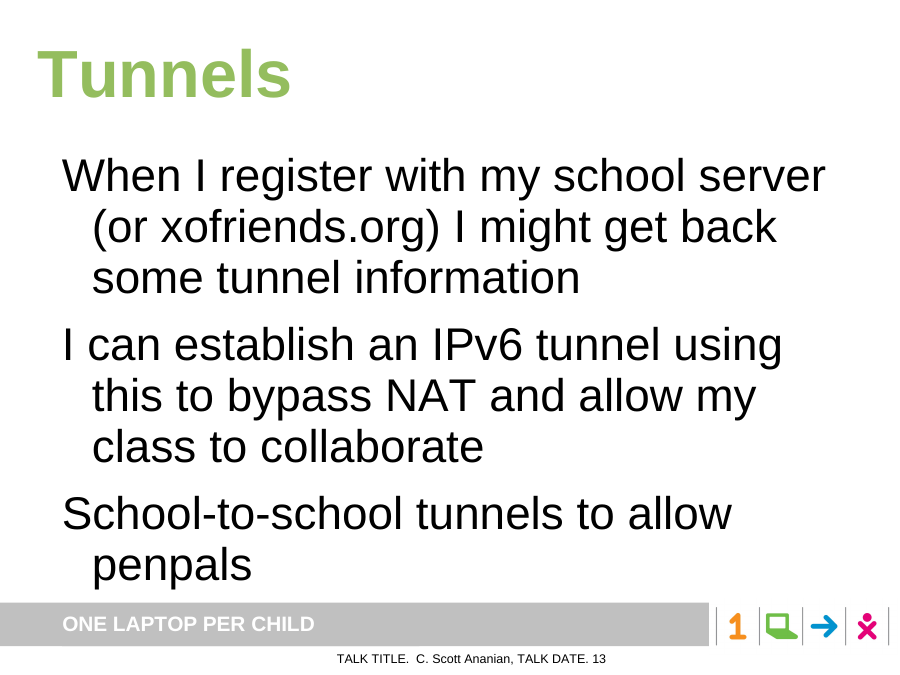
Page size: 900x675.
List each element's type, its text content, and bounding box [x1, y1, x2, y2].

picture [844, 598, 898, 655]
title Tunnels [37, 37, 856, 211]
list When I register with my school server (or xofriends.org) I might get back some tunnel information I can establish an IPv6 tunnel using this to bypass NAT and allow my class to collaborate School-to-school tunnels to allow penpals [61, 150, 844, 675]
